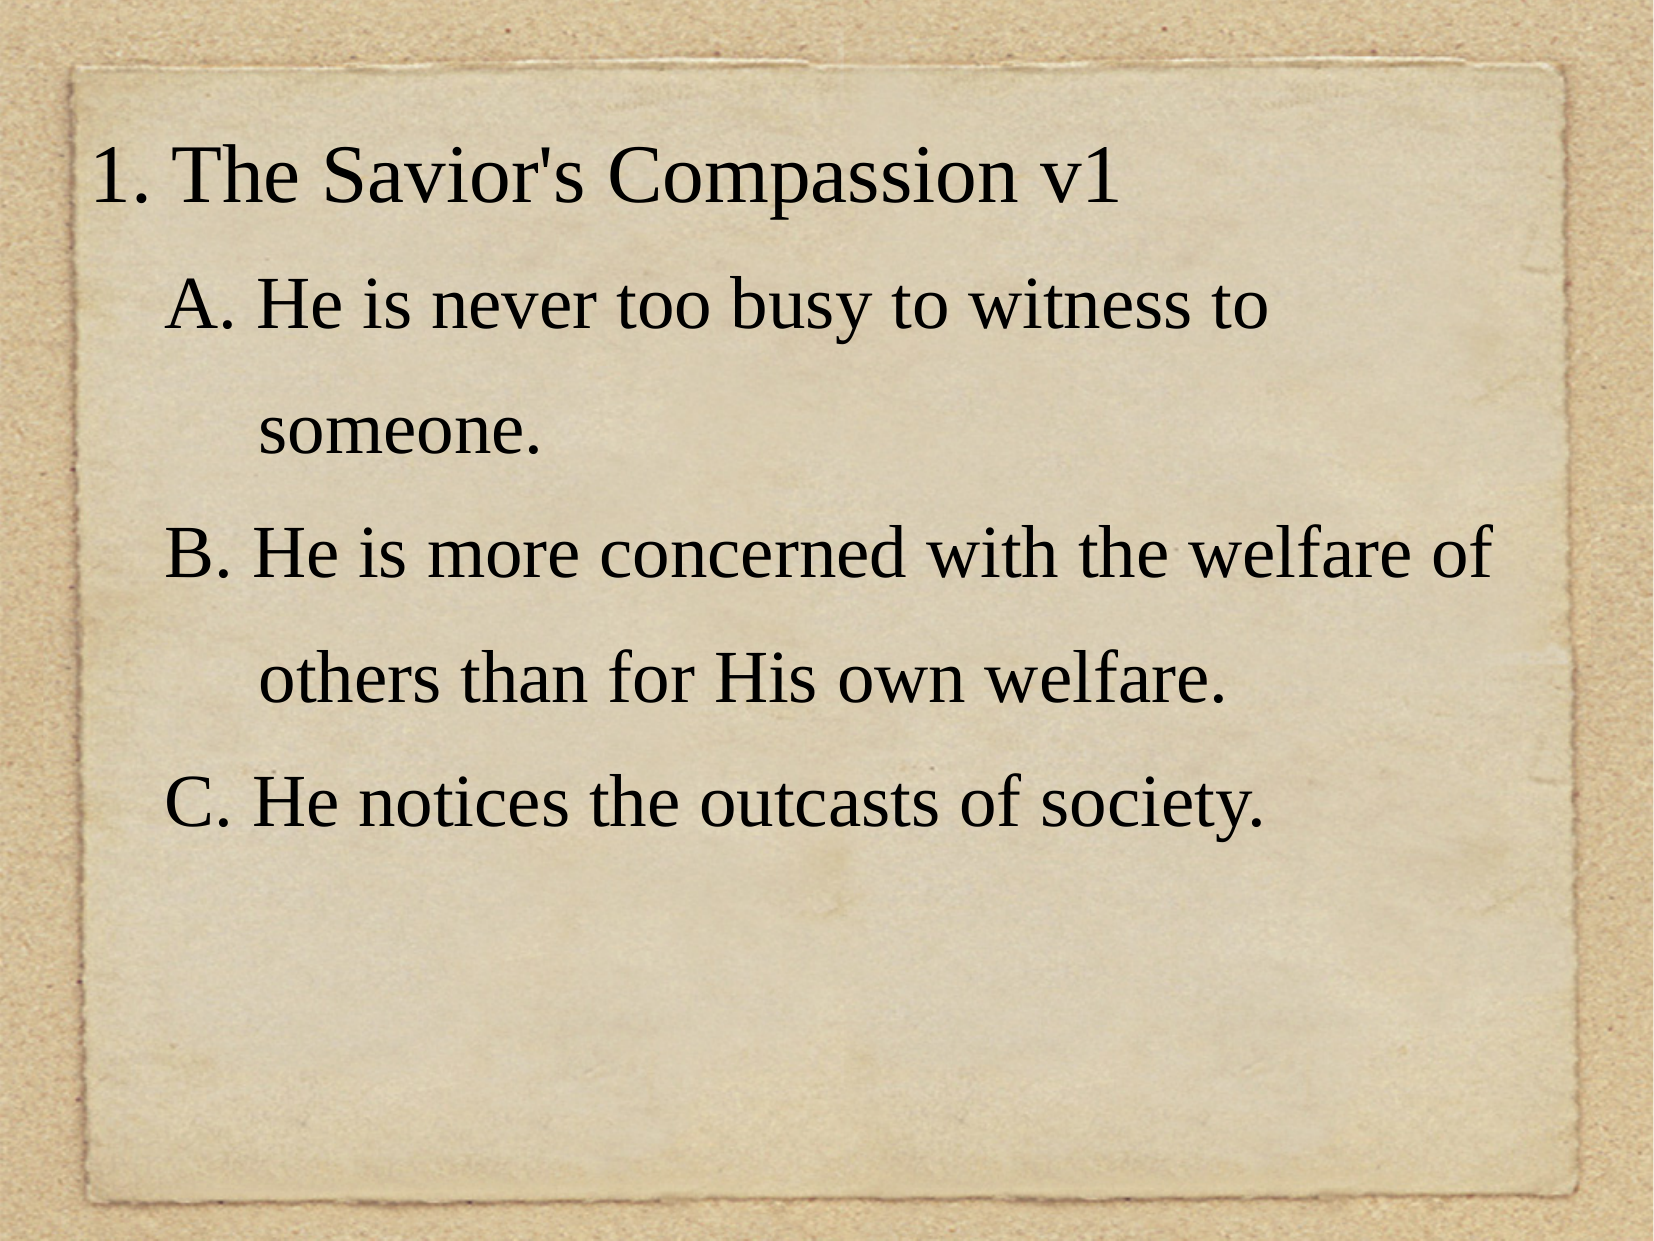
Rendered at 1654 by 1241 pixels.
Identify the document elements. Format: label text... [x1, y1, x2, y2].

text_box 1. The Savior's Compassion v1 A. He is never too busy to witness to someone. B. He is more concerned with the welfare of others than for His own welfare. C. He notices the outcasts of society. [75, 75, 1576, 1201]
picture [0, 0, 1654, 1241]
